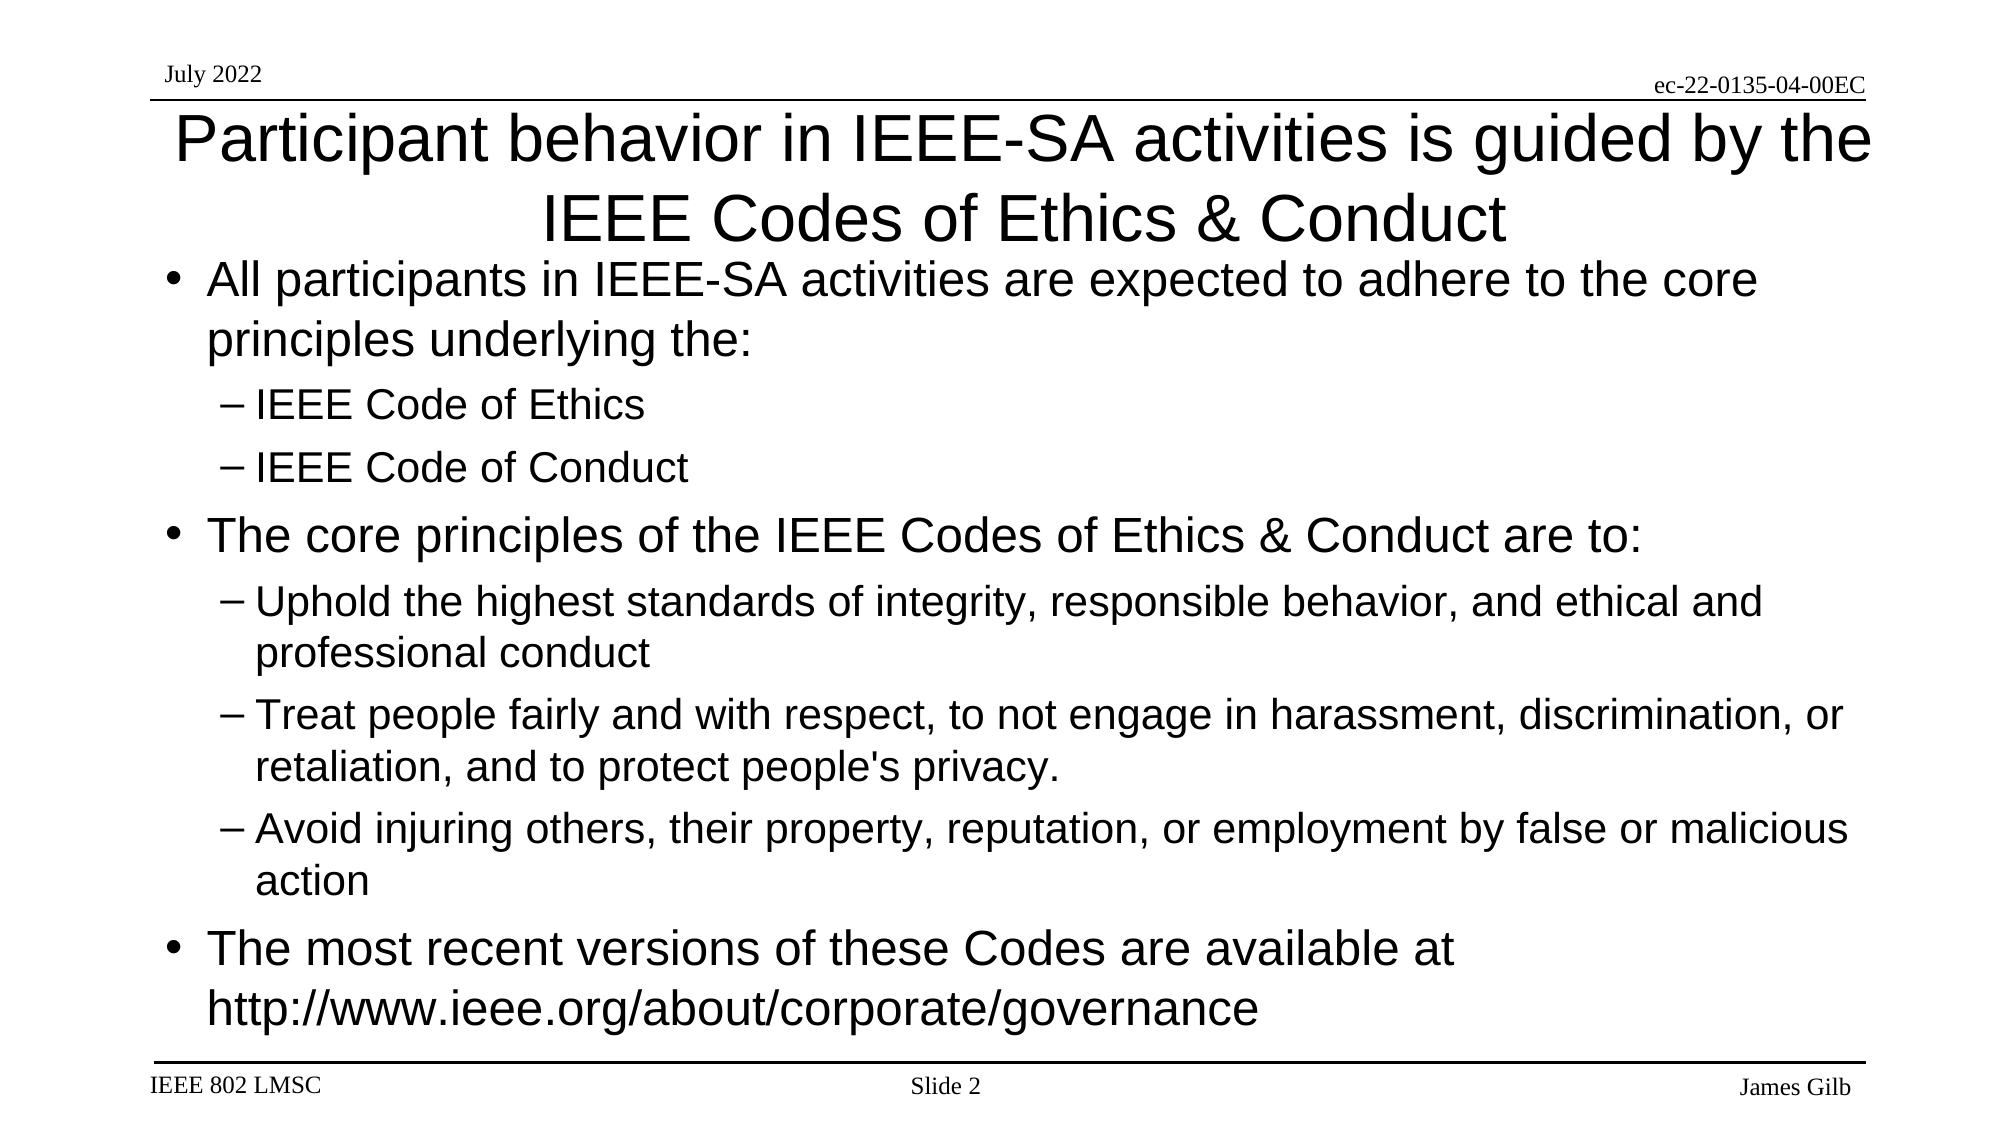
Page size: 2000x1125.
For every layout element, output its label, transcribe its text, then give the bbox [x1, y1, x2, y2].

title Participant behavior in IEEE-SA activities is guided by the IEEE Codes of Ethics & Conduct [149, 87, 1900, 239]
list All participants in IEEE-SA activities are expected to adhere to the core principles underlying the: IEEE Code of Ethics IEEE Code of Conduct The core principles of the IEEE Codes of Ethics & Conduct are to: Uphold the highest standards of integrity, responsible behavior, and ethical and professional conduct Treat people fairly and with respect, to not engage in harassment, discrimination, or retaliation, and to protect people's privacy. Avoid injuring others, their property, reputation, or employment by false or malicious action The most recent versions of these Codes are available at http://www.ieee.org/about/corporate/governance [149, 239, 1900, 1051]
